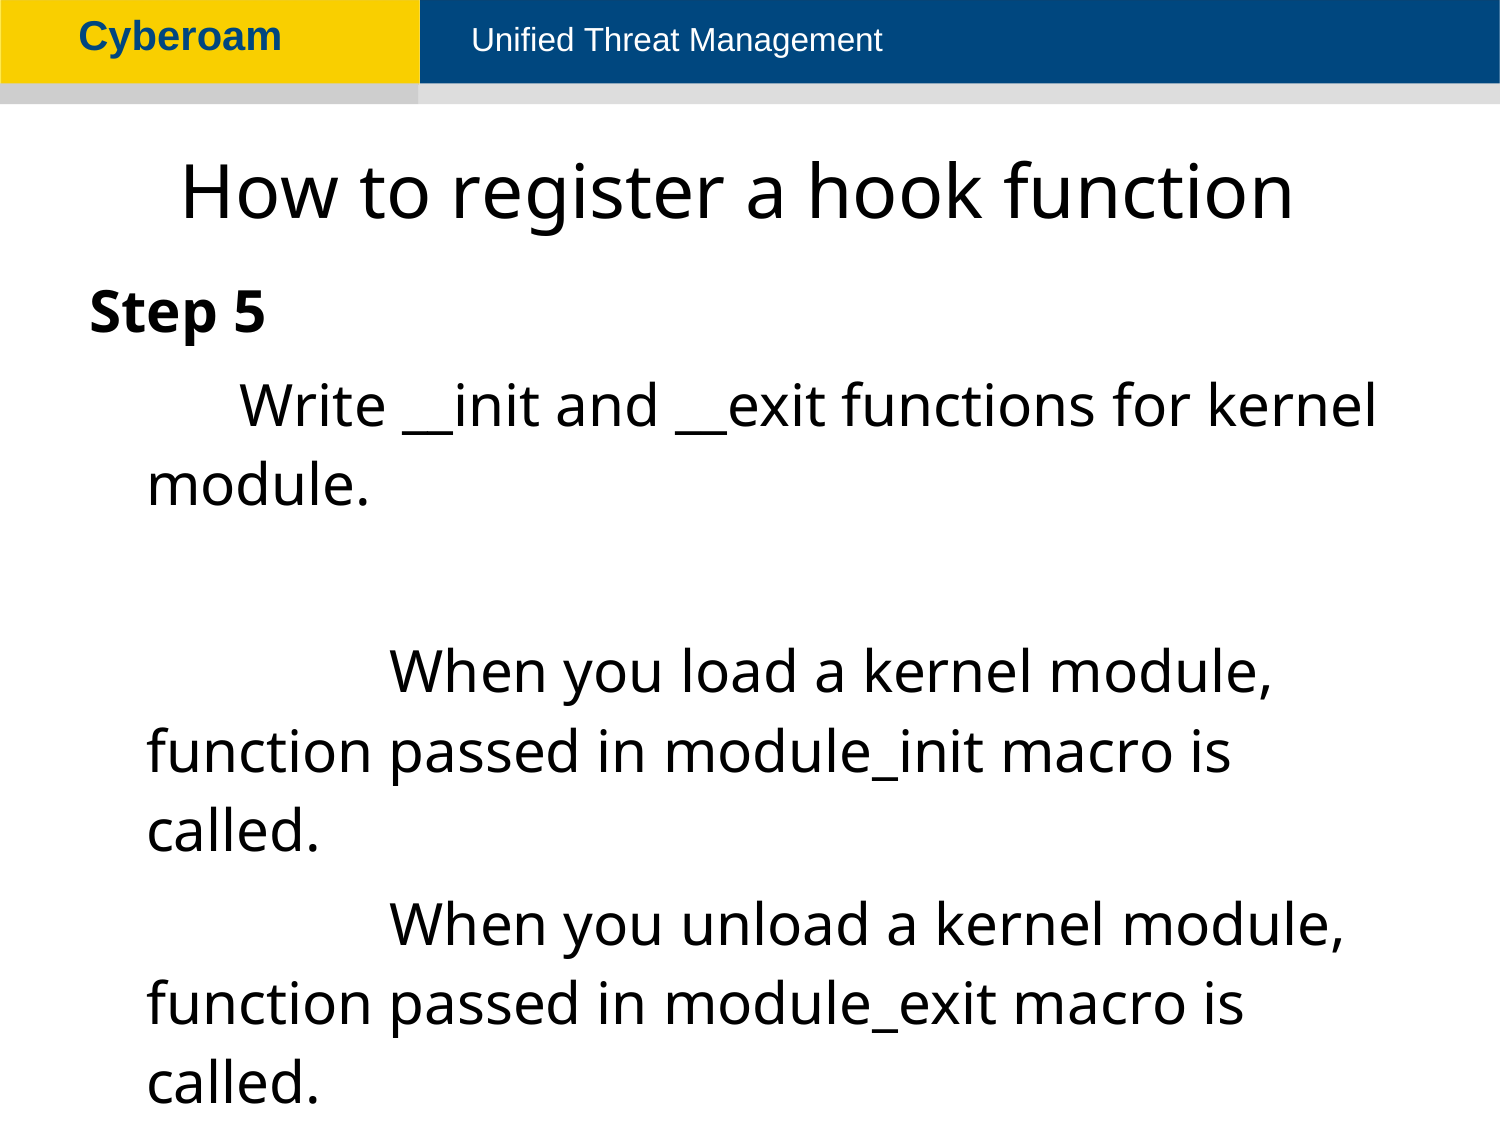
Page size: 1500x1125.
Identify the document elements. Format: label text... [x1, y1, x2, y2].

list Step 5 Write __init and __exit functions for kernel module. When you load a kernel module, function passed in module_init macro is called. When you unload a kernel module, function passed in module_exit macro is called. [75, 262, 1426, 1124]
picture [0, 0, 1500, 83]
title How to register a hook function [75, 112, 1426, 240]
